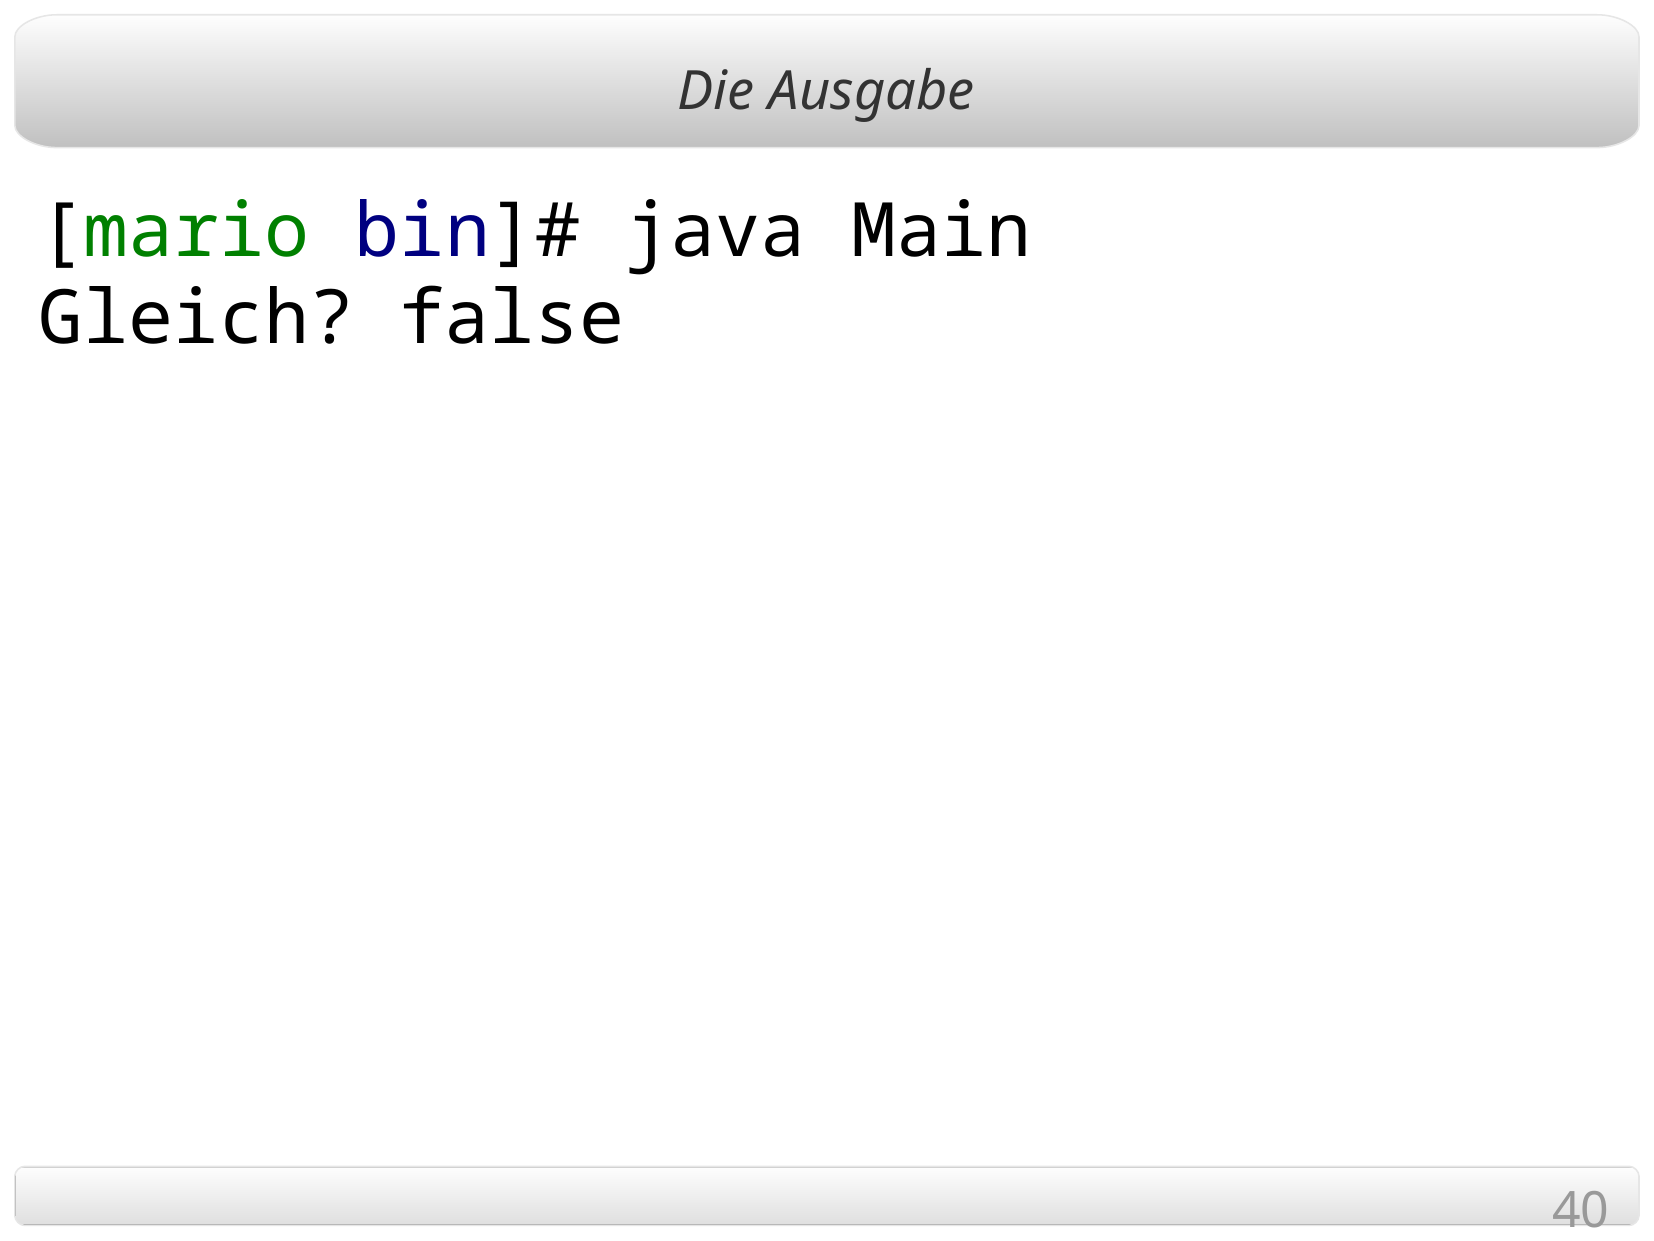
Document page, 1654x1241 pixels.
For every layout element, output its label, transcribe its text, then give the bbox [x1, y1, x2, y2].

chart [37, 187, 1654, 1107]
title Die Ausgabe [29, 29, 1624, 147]
